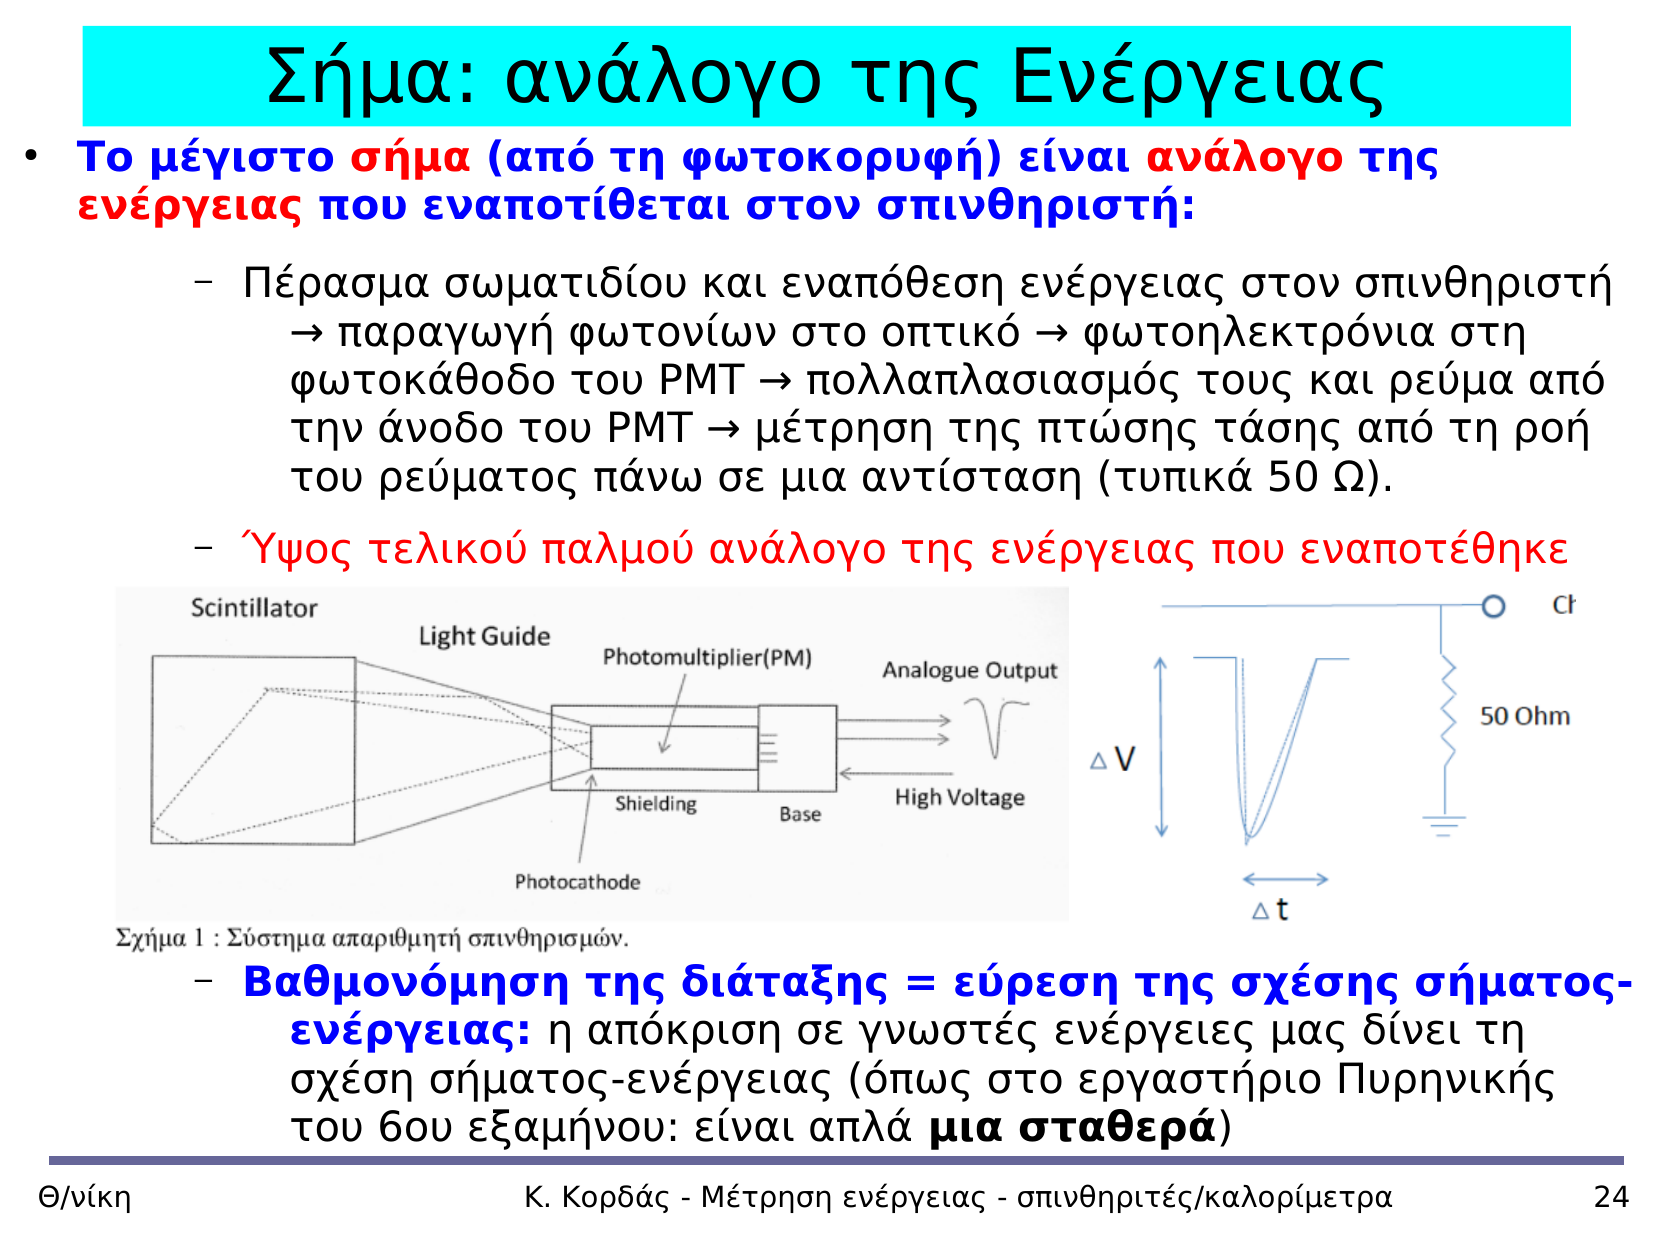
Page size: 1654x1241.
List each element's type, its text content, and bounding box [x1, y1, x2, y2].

picture [110, 585, 1069, 955]
title Σήμα: ανάλογο της Ενέργειας [82, 25, 1571, 127]
list Το μέγιστο σήμα (από τη φωτοκορυφή) είναι ανάλογο της ενέργειας που εναποτίθεται στον σπινθηριστή: Πέρασμα σωματιδίου και εναπόθεση ενέργειας στον σπινθηριστή → παραγωγή φωτονίων στο οπτικό → φωτοηλεκτρόνια στη φωτοκάθοδο του PMT → πολλαπλασιασμός τους και ρεύμα από την άνοδο του PMT → μέτρηση της πτώσης τάσης από τη ροή του ρεύματος πάνω σε μια αντίσταση (τυπικά 50 Ω). Ύψος τελικού παλμού ανάλογο της ενέργειας που εναποτέθηκε Βαθμονόμηση της διάταξης = εύρεση της σχέσης σήματος-ενέργειας: η απόκριση σε γνωστές ενέργειες μας δίνει τη σχέση σήματος-ενέργειας (όπως στο εργαστήριο Πυρηνικής του 6ου εξαμήνου: είναι απλά μια σταθερά) [5, 132, 1645, 1161]
picture [1084, 579, 1576, 921]
